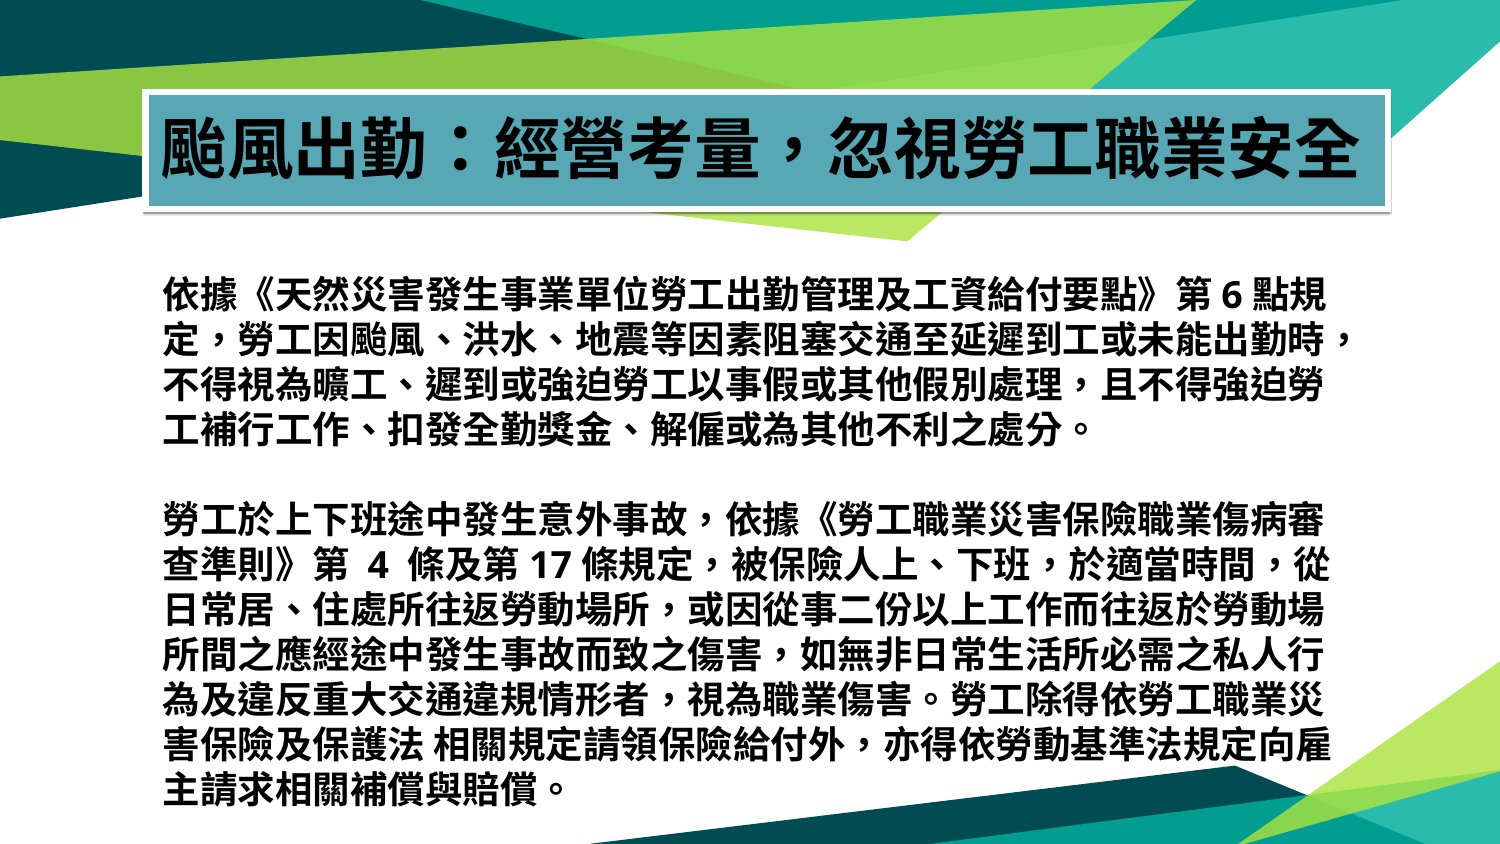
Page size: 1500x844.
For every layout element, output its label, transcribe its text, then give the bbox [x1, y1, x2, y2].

title 颱風出勤：經營考量，忽視勞工職業安全 [145, 92, 1388, 210]
text_box 依據《天然災害發生事業單位勞工出勤管理及工資給付要點》第6點規定，勞工因颱風、洪水、地震等因素阻塞交通至延遲到工或未能出勤時，不得視為曠工、遲到或強迫勞工以事假或其他假別處理，且不得強迫勞工補行工作、扣發全勤獎金、解僱或為其他不利之處分。 勞工於上下班途中發生意外事故，依據《勞工職業災害保險職業傷病審查準則》第 4 條及第17條規定，被保險人上、下班，於適當時間，從日常居、住處所往返勞動場所，或因從事二份以上工作而往返於勞動場所間之應經途中發生事故而致之傷害，如無非日常生活所必需之私人行為及違反重大交通違規情形者，視為職業傷害。勞工除得依勞工職業災害保險及保護法 相關規定請領保險給付外，亦得依勞動基準法規定向雇主請求相關補償與賠償。 [147, 256, 1377, 812]
